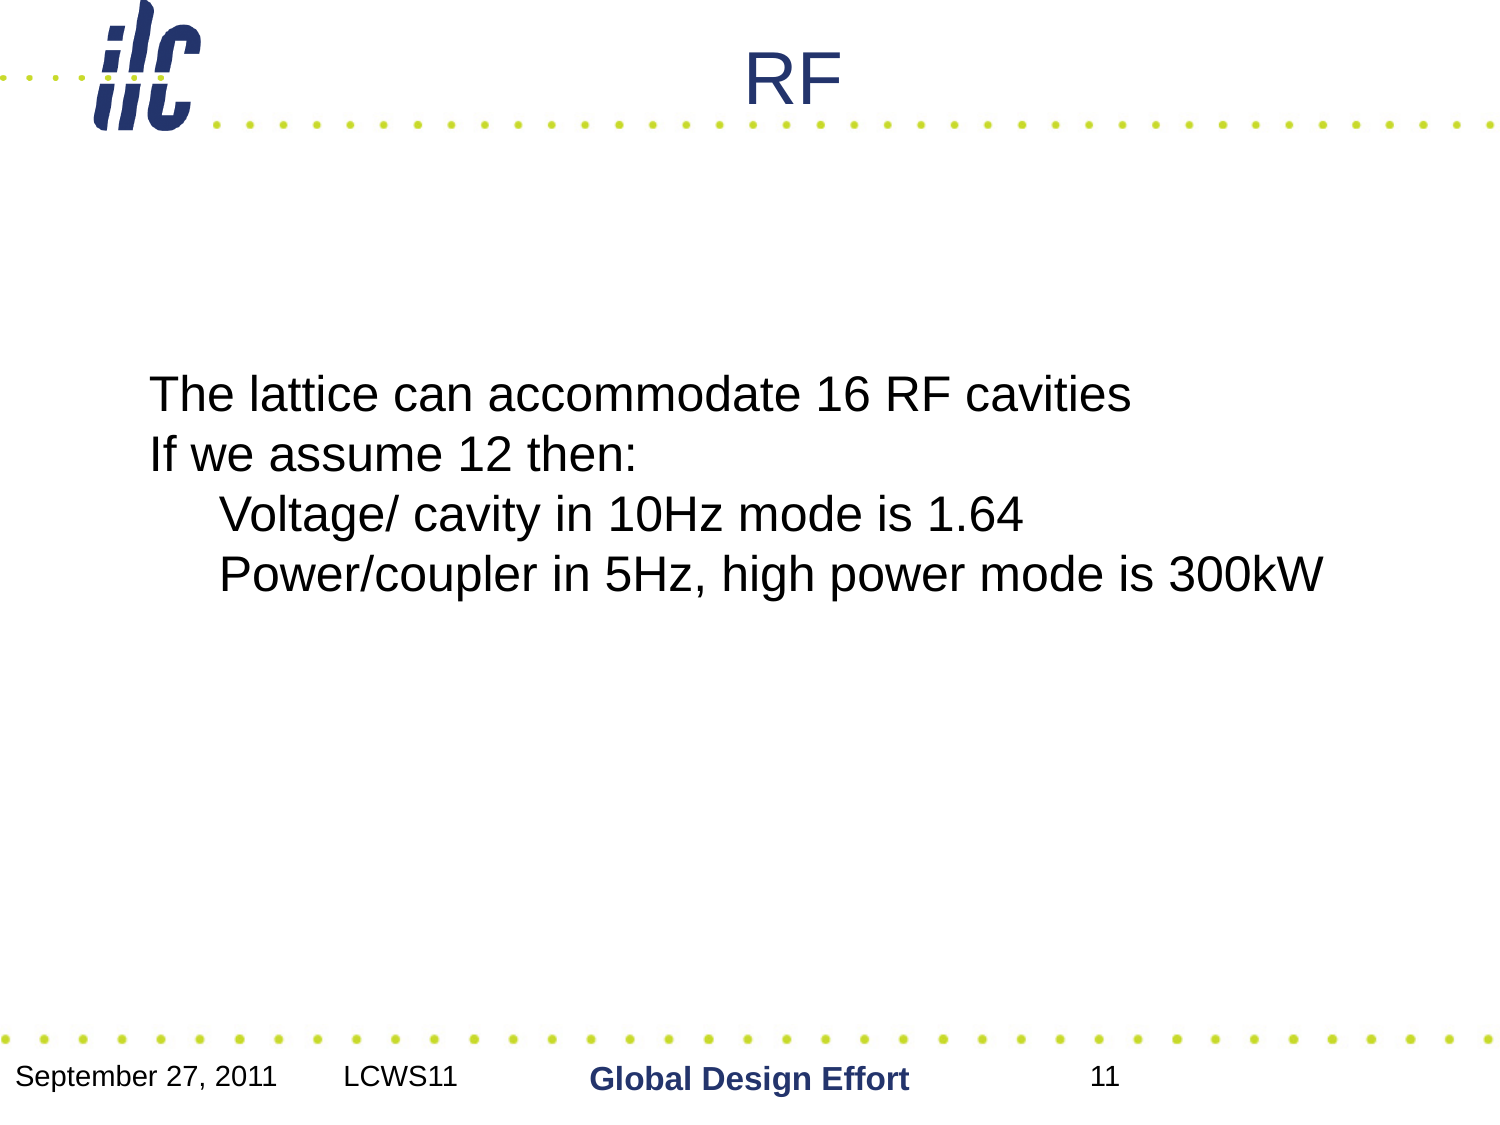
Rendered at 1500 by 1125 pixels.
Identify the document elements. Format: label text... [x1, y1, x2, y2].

title RF [212, 0, 1375, 150]
text_box The lattice can accommodate 16 RF cavities If we assume 12 then: Voltage/ cavity in 10Hz mode is 1.64 Power/coupler in 5Hz, high power mode is 300kW [133, 353, 1353, 611]
text_box Global Design Effort [512, 1050, 988, 1125]
text_box September 27, 2011 LCWS11 [0, 1050, 512, 1125]
text_box 11 [1074, 1050, 1500, 1125]
